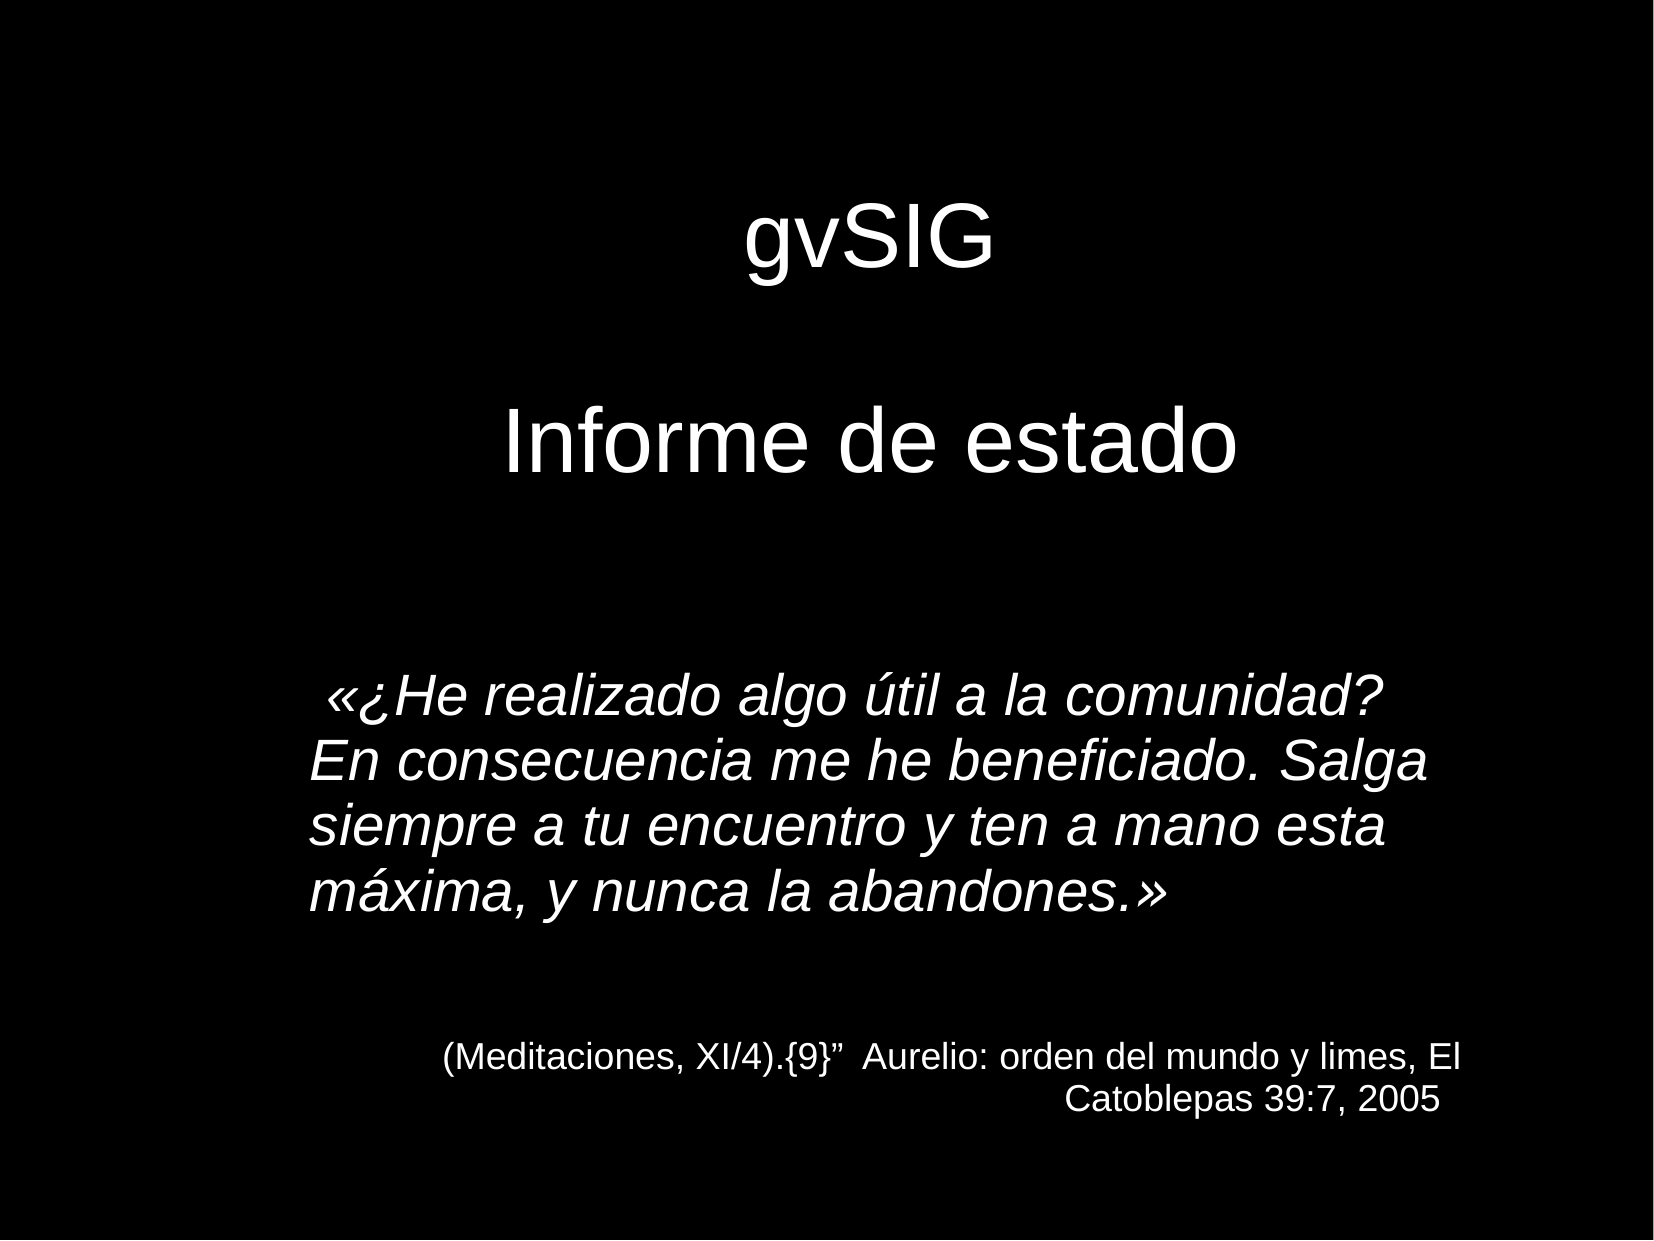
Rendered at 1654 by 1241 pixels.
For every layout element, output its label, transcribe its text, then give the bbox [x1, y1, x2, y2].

text_box «¿He realizado algo útil a la comunidad? En consecuencia me he beneficiado. Salga siempre a tu encuentro y ten a mano esta máxima, y nunca la abandones.» (Meditaciones, XI/4).{9}” Aurelio: orden del mundo y limes, El Catoblepas 39:7, 2005 [295, 655, 1477, 1186]
text_box gvSIG Informe de estado [354, 177, 1388, 500]
